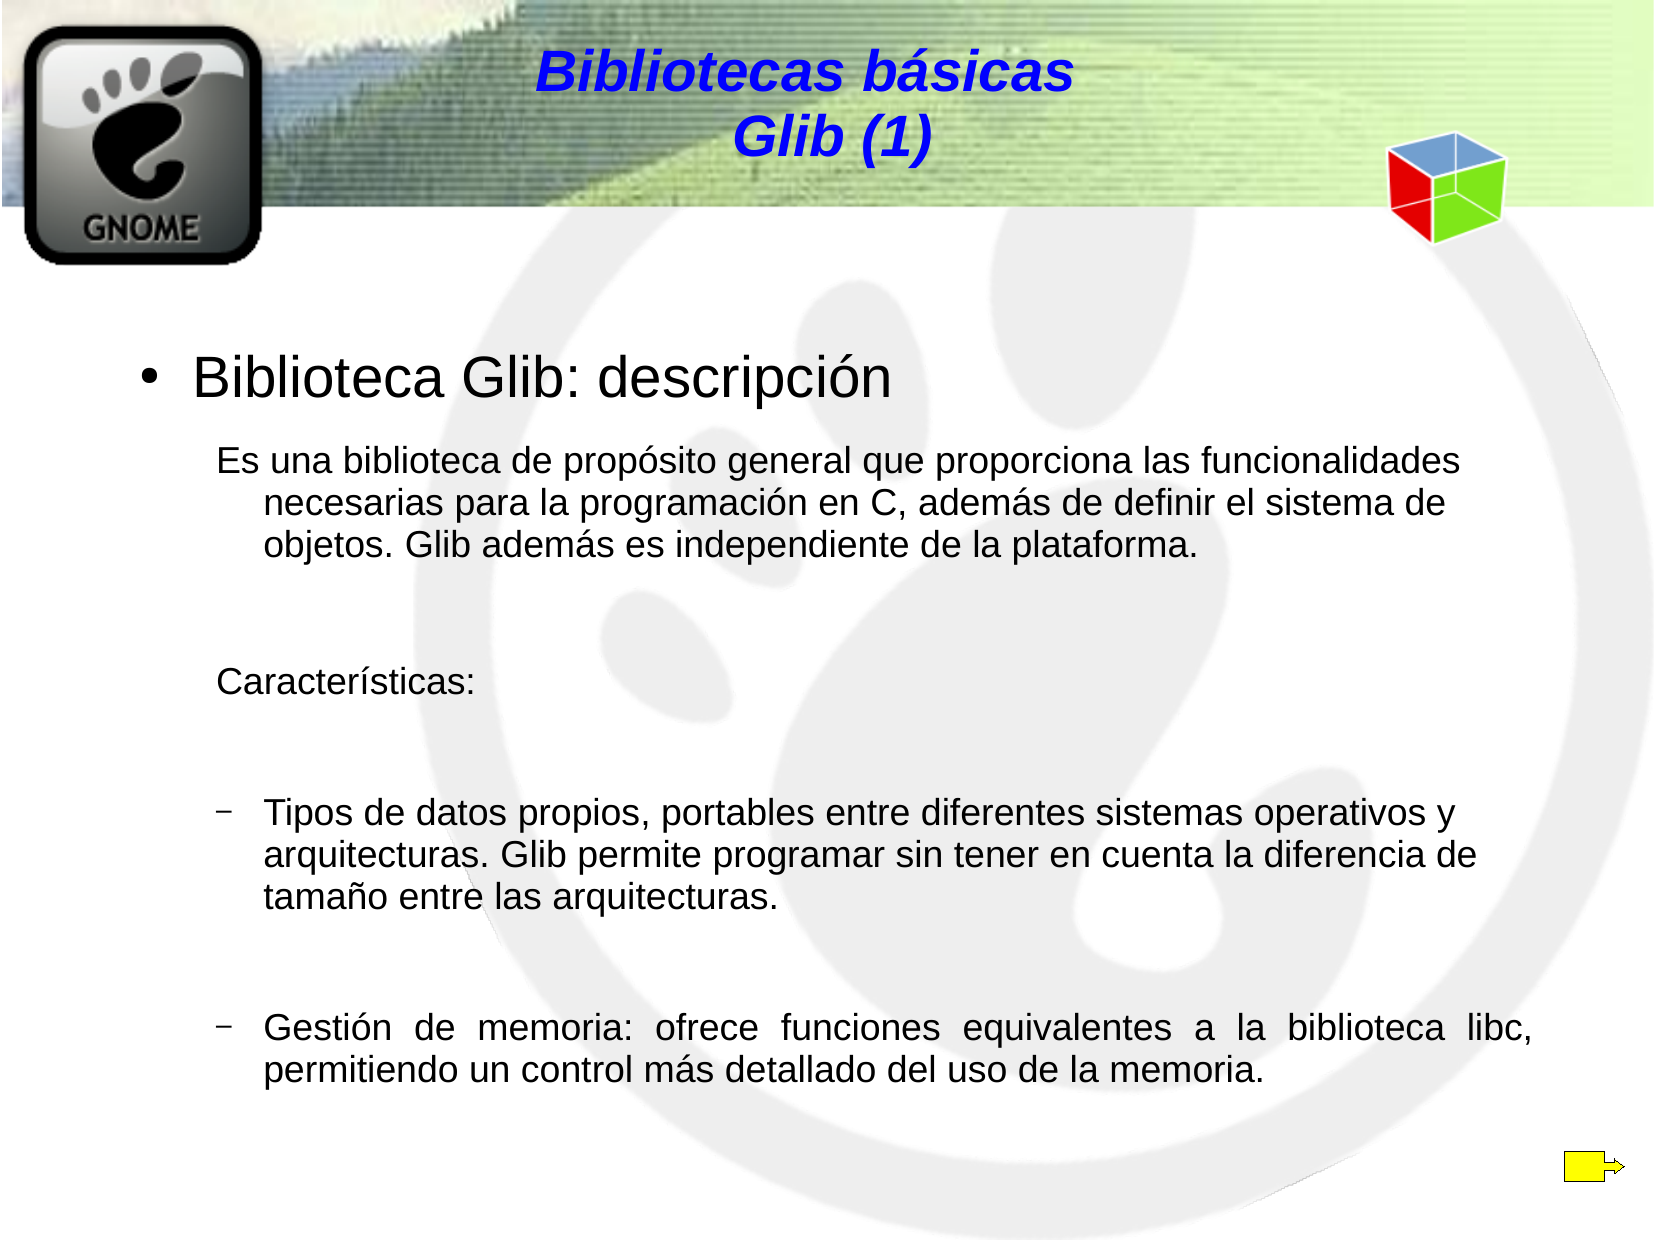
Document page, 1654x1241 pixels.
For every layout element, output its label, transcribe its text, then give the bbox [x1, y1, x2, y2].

picture [2, 0, 1654, 1240]
text_box [1564, 1151, 1625, 1182]
list Biblioteca Glib: descripción Es una biblioteca de propósito general que proporciona las funcionalidades necesarias para la programación en C, además de definir el sistema de objetos. Glib además es independiente de la plataforma. Características: Tipos de datos propios, portables entre diferentes sistemas operativos y arquitecturas. Glib permite programar sin tener en cuenta la diferencia de tamaño entre las arquitecturas. Gestión de memoria: ofrece funciones equivalentes a la biblioteca libc, permitiendo un control más detallado del uso de la memoria. [121, 344, 1534, 1127]
title Bibliotecas básicas Glib (1) [236, 0, 1359, 208]
